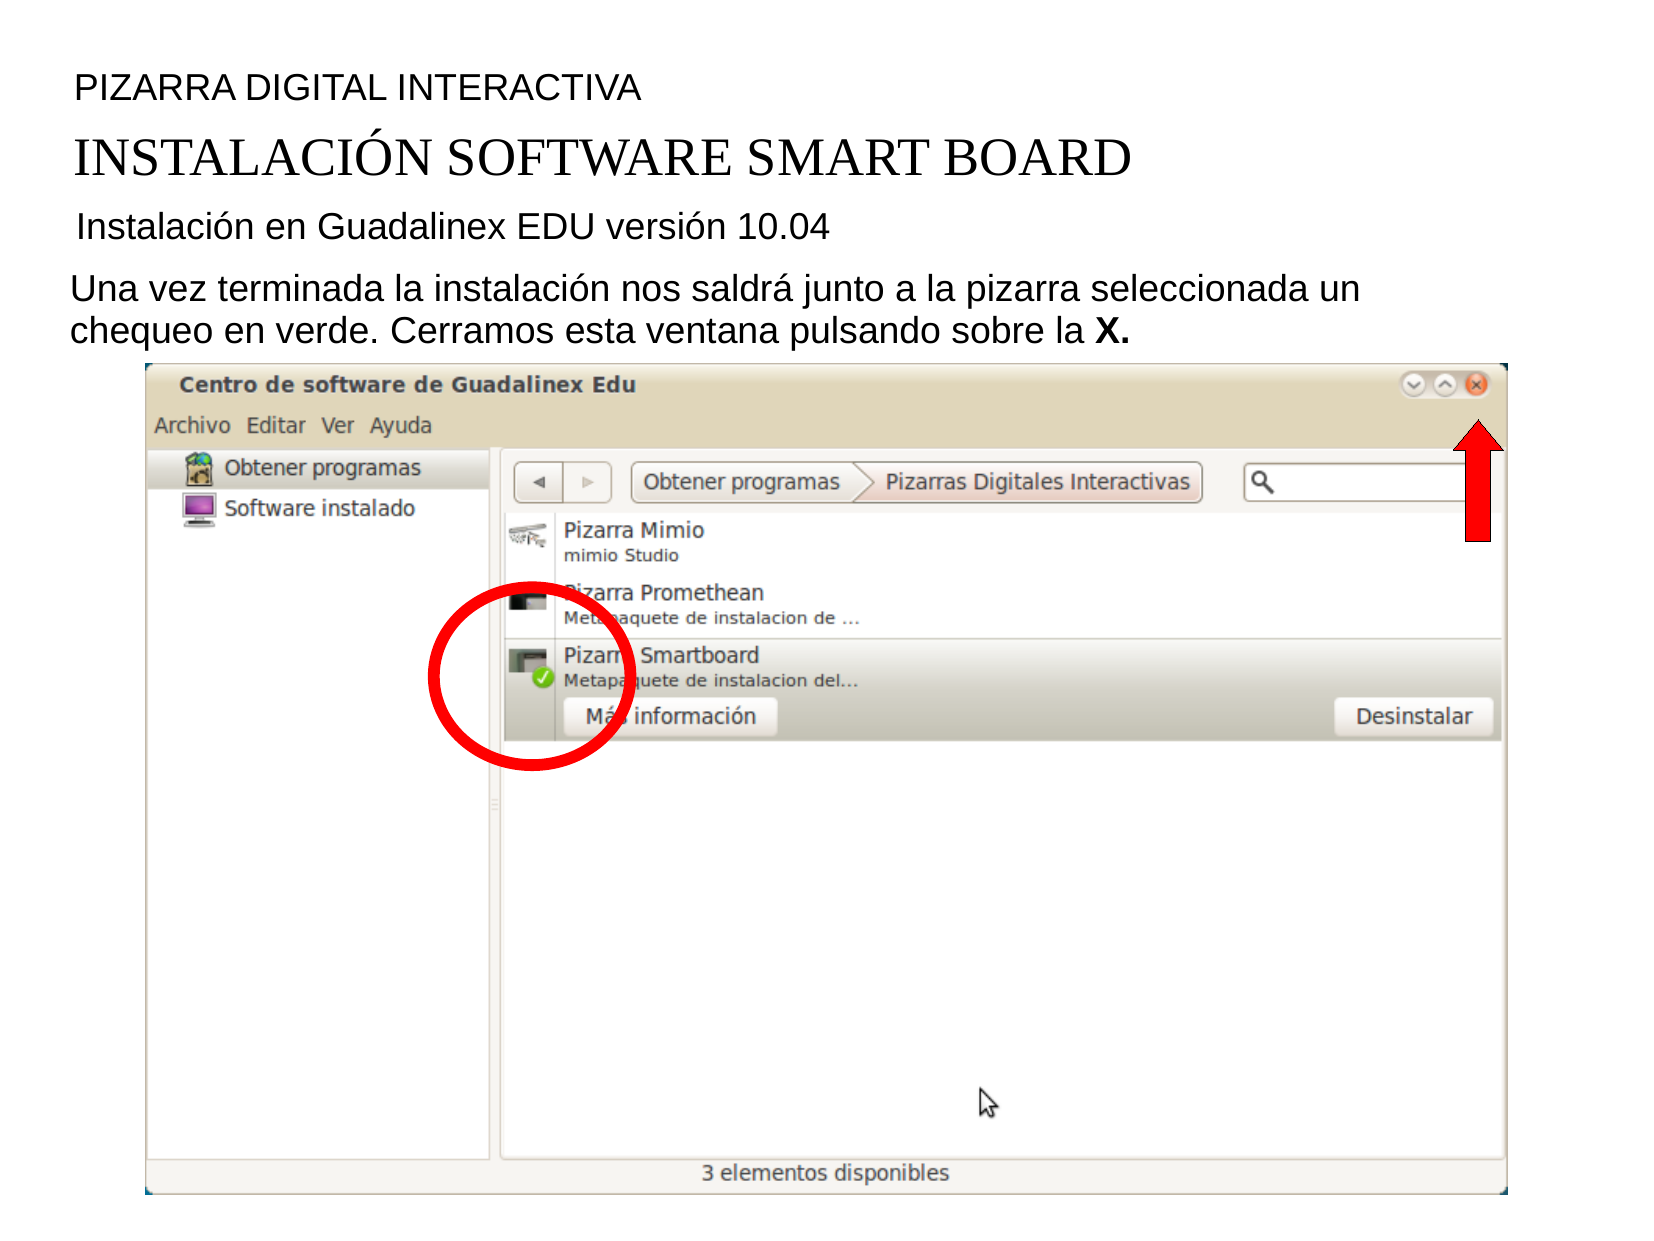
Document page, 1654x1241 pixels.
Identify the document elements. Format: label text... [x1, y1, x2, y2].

picture [145, 363, 1508, 1195]
text_box Una vez terminada la instalación nos saldrá junto a la pizarra seleccionada un chequeo en verde. Cerramos esta ventana pulsando sobre la X. [55, 260, 1517, 360]
text_box Instalación en Guadalinex EDU versión 10.04 [61, 197, 1516, 255]
text_box INSTALACIÓN SOFTWARE SMART BOARD [58, 119, 1576, 195]
text_box PIZARRA DIGITAL INTERACTIVA [59, 59, 1566, 116]
text_box [1453, 419, 1504, 542]
